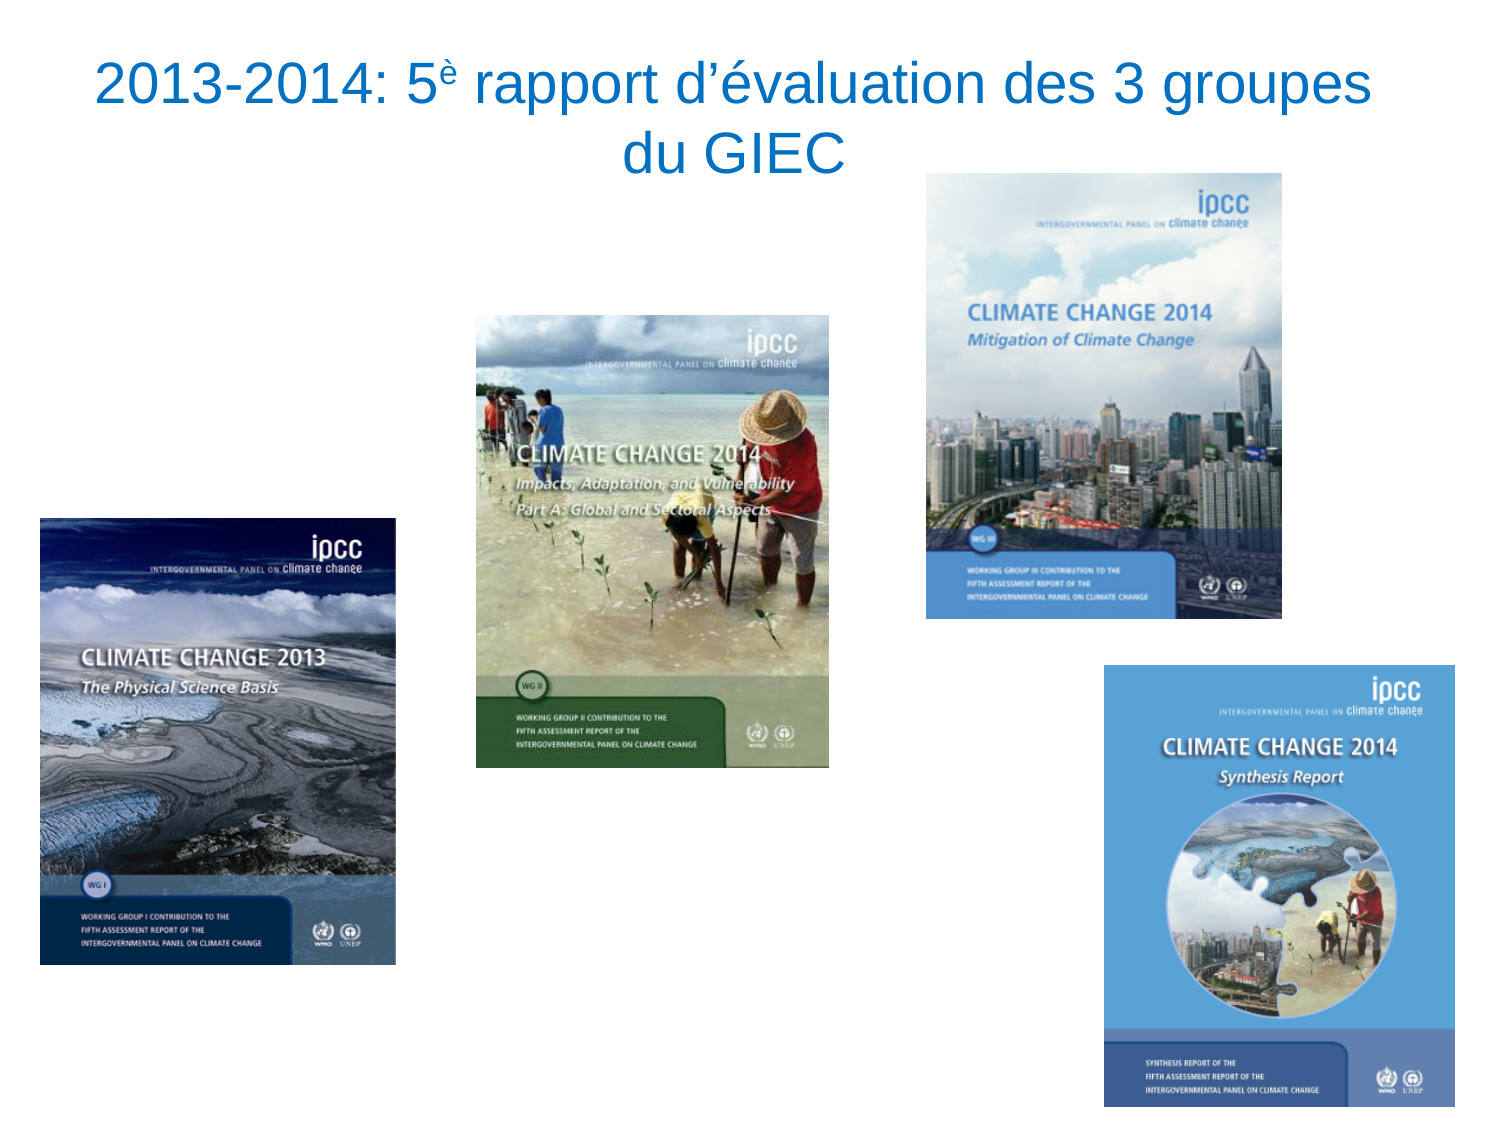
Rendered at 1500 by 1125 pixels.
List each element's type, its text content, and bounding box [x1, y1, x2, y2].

picture [40, 518, 396, 965]
text_box 2013-2014: 5è rapport d’évaluation des 3 groupes du GIEC [65, 38, 1404, 194]
picture [476, 315, 829, 768]
picture [1104, 665, 1455, 1107]
picture [926, 194, 1282, 619]
